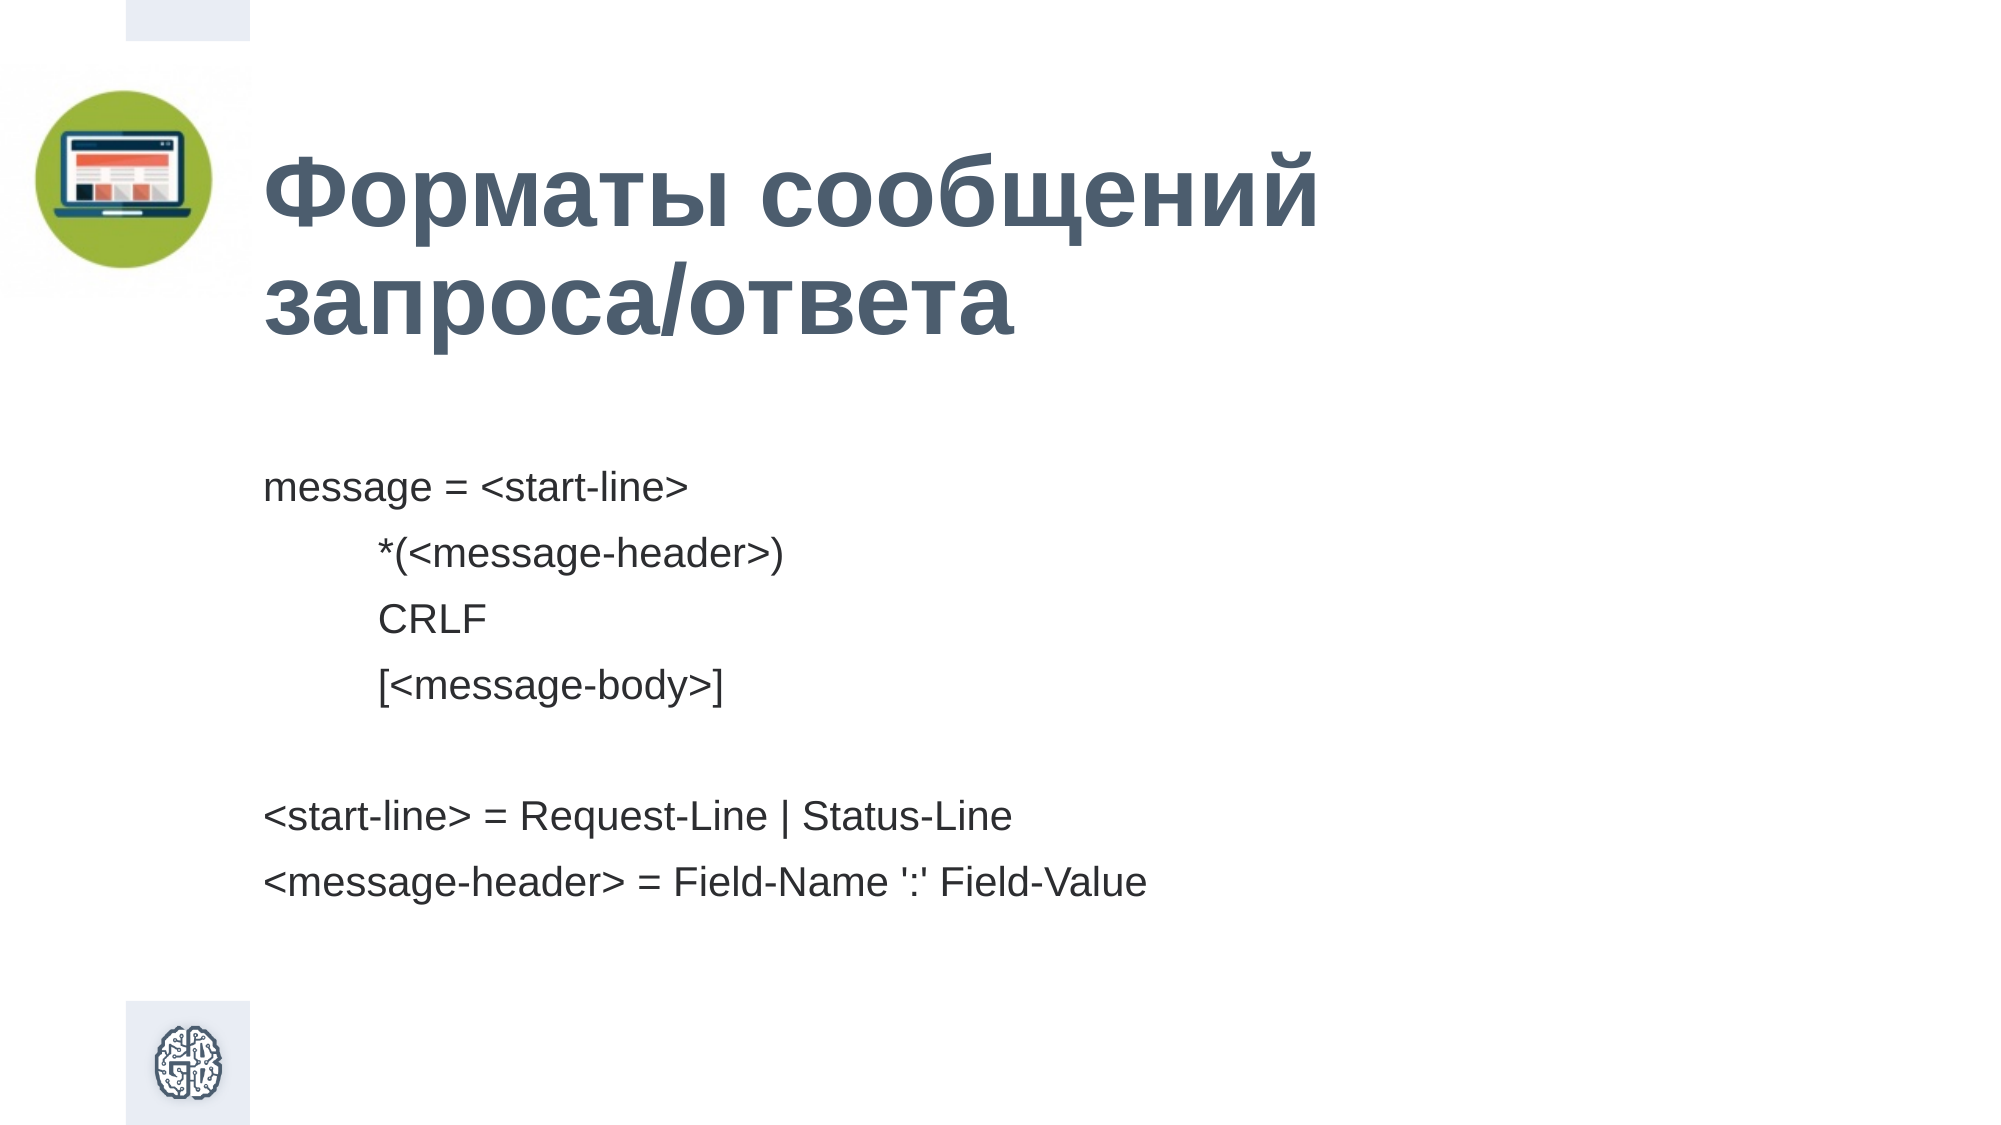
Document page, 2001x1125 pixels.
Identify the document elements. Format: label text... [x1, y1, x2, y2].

list message = <start-line> *(<message-header>) CRLF [<message-body>] <start-line> = Request-Line | Status-Line <message-header> = Field-Name ':' Field-Value [248, 431, 1752, 941]
picture [0, 64, 252, 298]
title Форматы сообщений запроса/ответа [248, 124, 1752, 372]
picture [144, 1016, 232, 1110]
